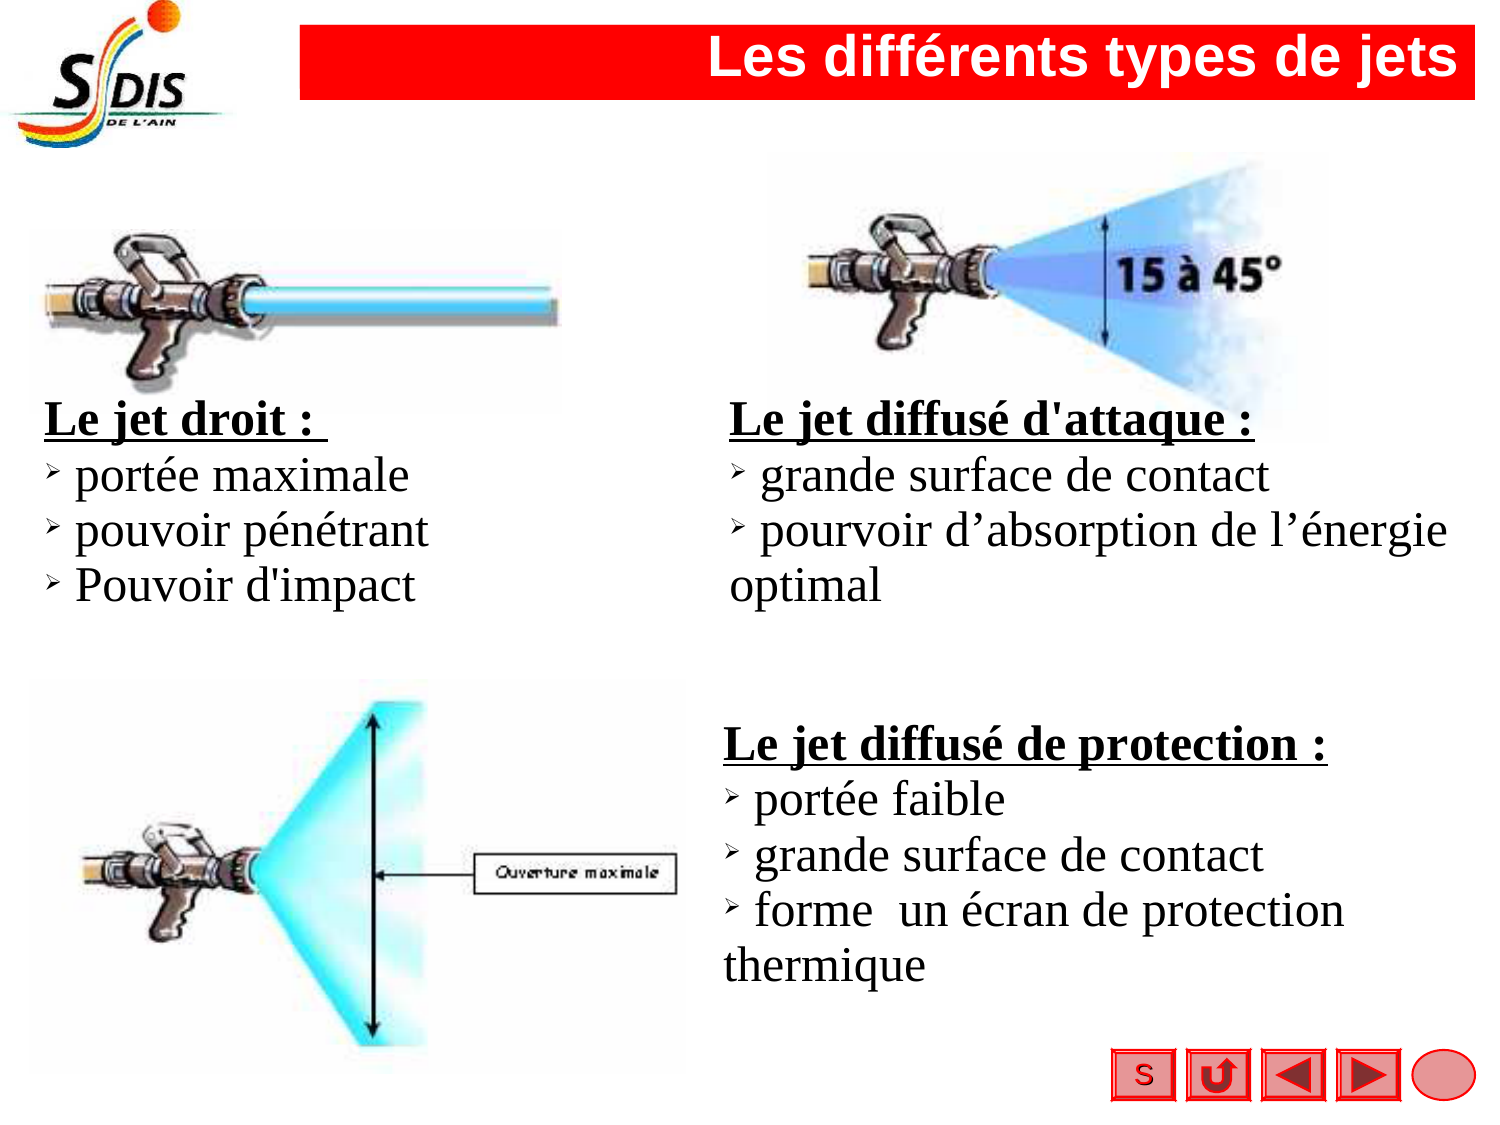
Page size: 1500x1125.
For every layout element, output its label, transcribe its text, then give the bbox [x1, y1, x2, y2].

picture [767, 152, 1329, 383]
picture [29, 229, 562, 383]
text_box Le jet diffusé d'attaque : grande surface de contact pourvoir d’absorption de l’énergie optimal [714, 383, 1500, 650]
picture [1117, 1055, 1170, 1095]
picture [1267, 1055, 1320, 1095]
picture [0, 0, 237, 148]
picture [1192, 1055, 1245, 1095]
picture [29, 679, 686, 1074]
picture [1342, 1055, 1395, 1095]
text_box Le jet diffusé de protection : portée faible grande surface de contact forme un écran de protection thermique [708, 708, 1477, 1006]
text_box [1412, 1049, 1476, 1101]
text_box Le jet droit : portée maximale pouvoir pénétrant Pouvoir d'impact [29, 383, 714, 625]
text_box Les différents types de jets [299, 24, 1475, 89]
